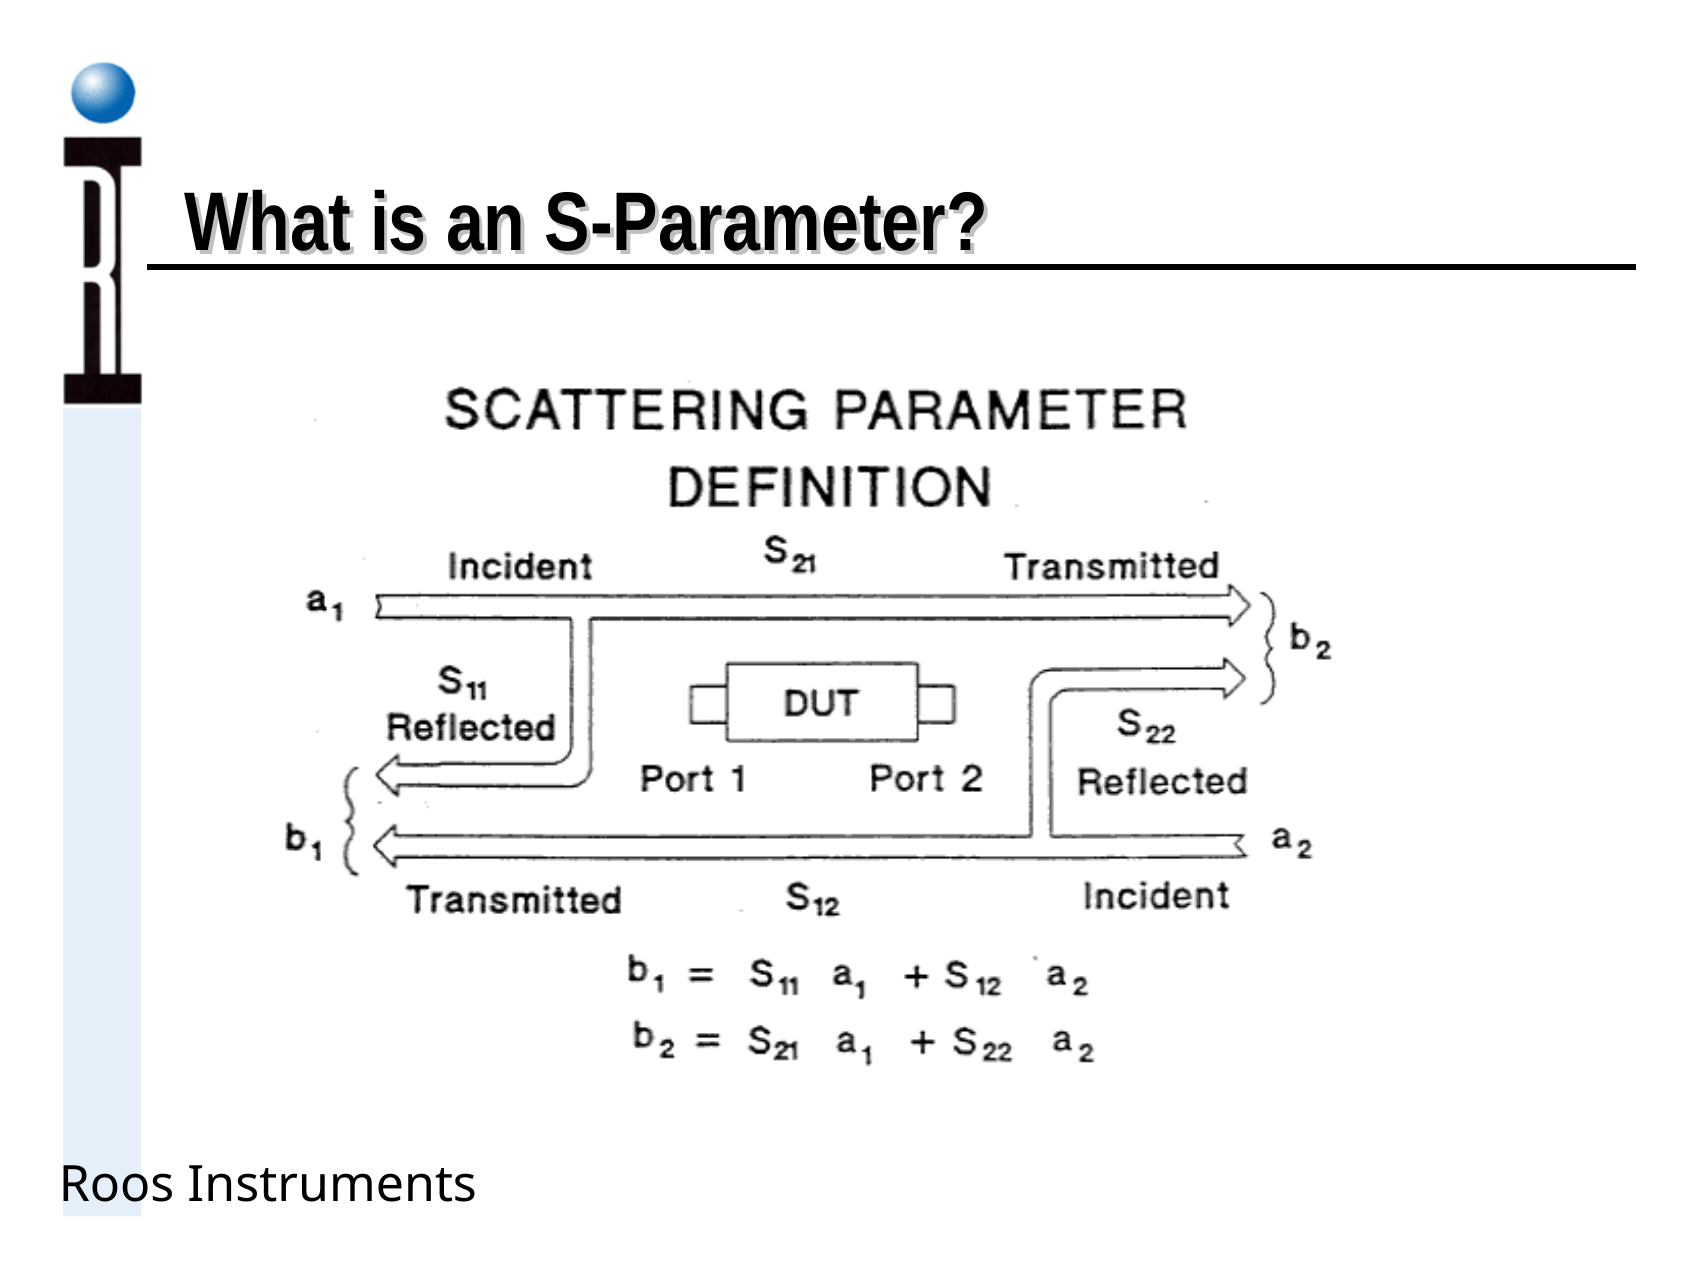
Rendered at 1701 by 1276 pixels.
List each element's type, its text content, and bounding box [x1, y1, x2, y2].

text_box What is an S-Parameter? [184, 92, 1539, 268]
picture [59, 58, 147, 411]
picture [274, 373, 1344, 1091]
